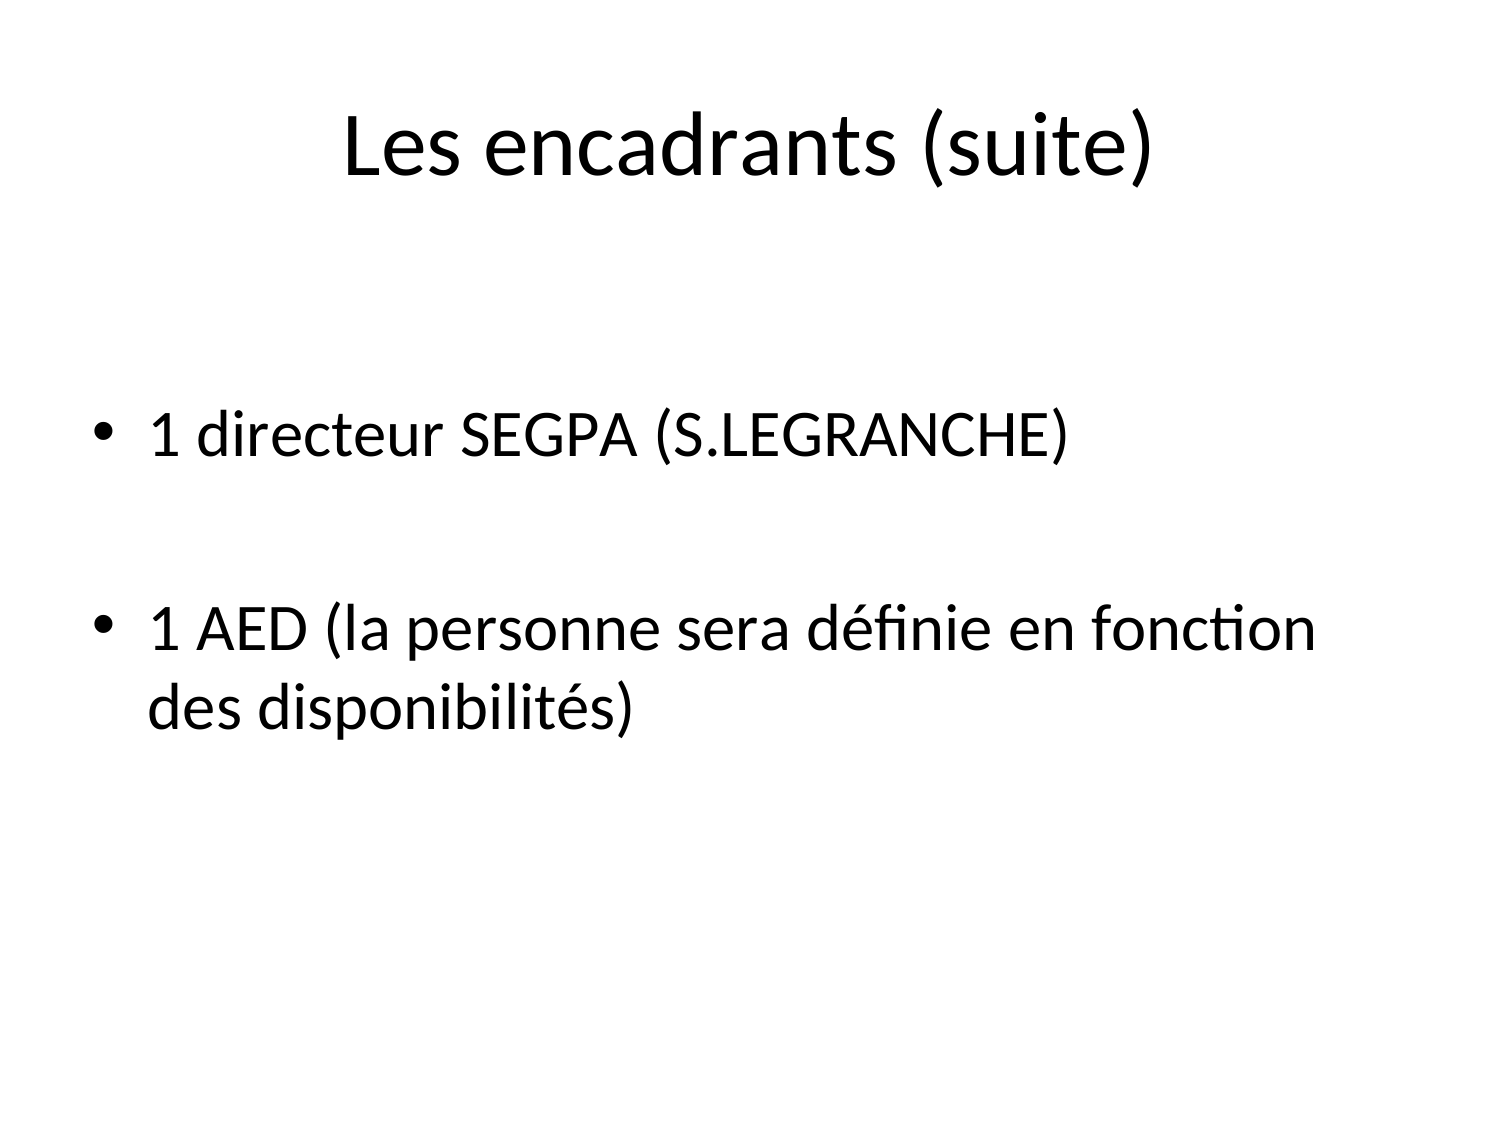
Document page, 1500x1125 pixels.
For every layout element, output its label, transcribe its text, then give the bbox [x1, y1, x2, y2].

text_box Les encadrants (suite) [75, 45, 1426, 233]
text_box 1 directeur SEGPA (S.LEGRANCHE) 1 AED (la personne sera définie en fonction des disponibilités) [76, 382, 1427, 764]
